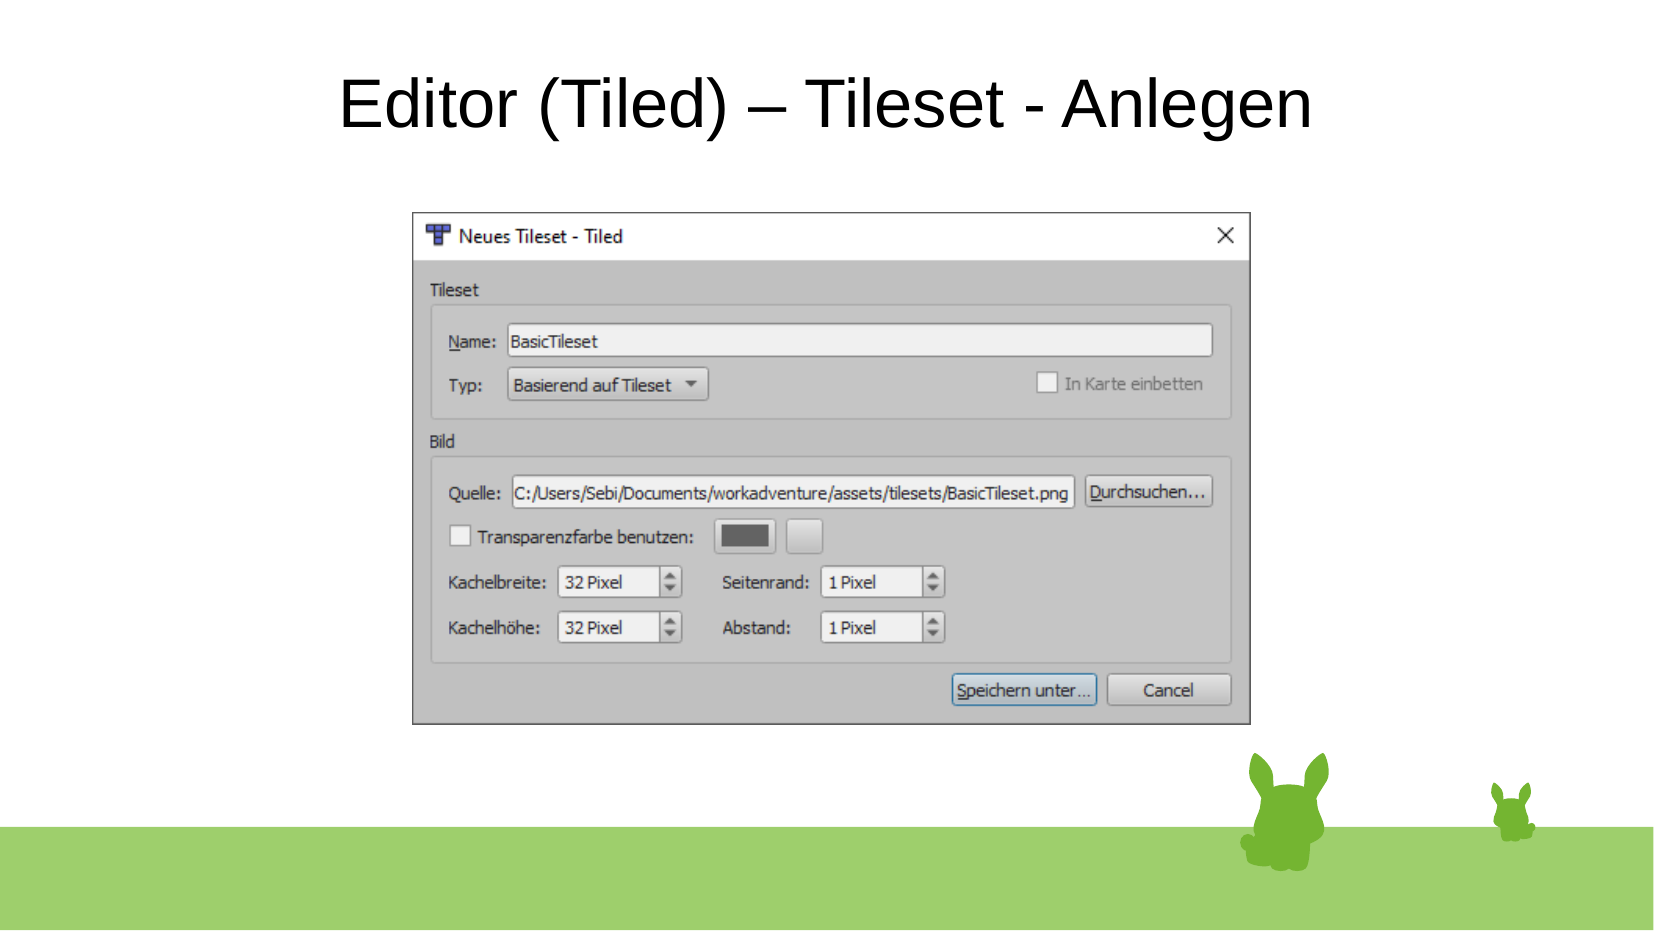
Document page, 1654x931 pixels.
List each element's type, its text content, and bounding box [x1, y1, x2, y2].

title Editor (Tiled) – Tileset - Anlegen [88, 29, 1565, 178]
picture [412, 212, 1251, 725]
